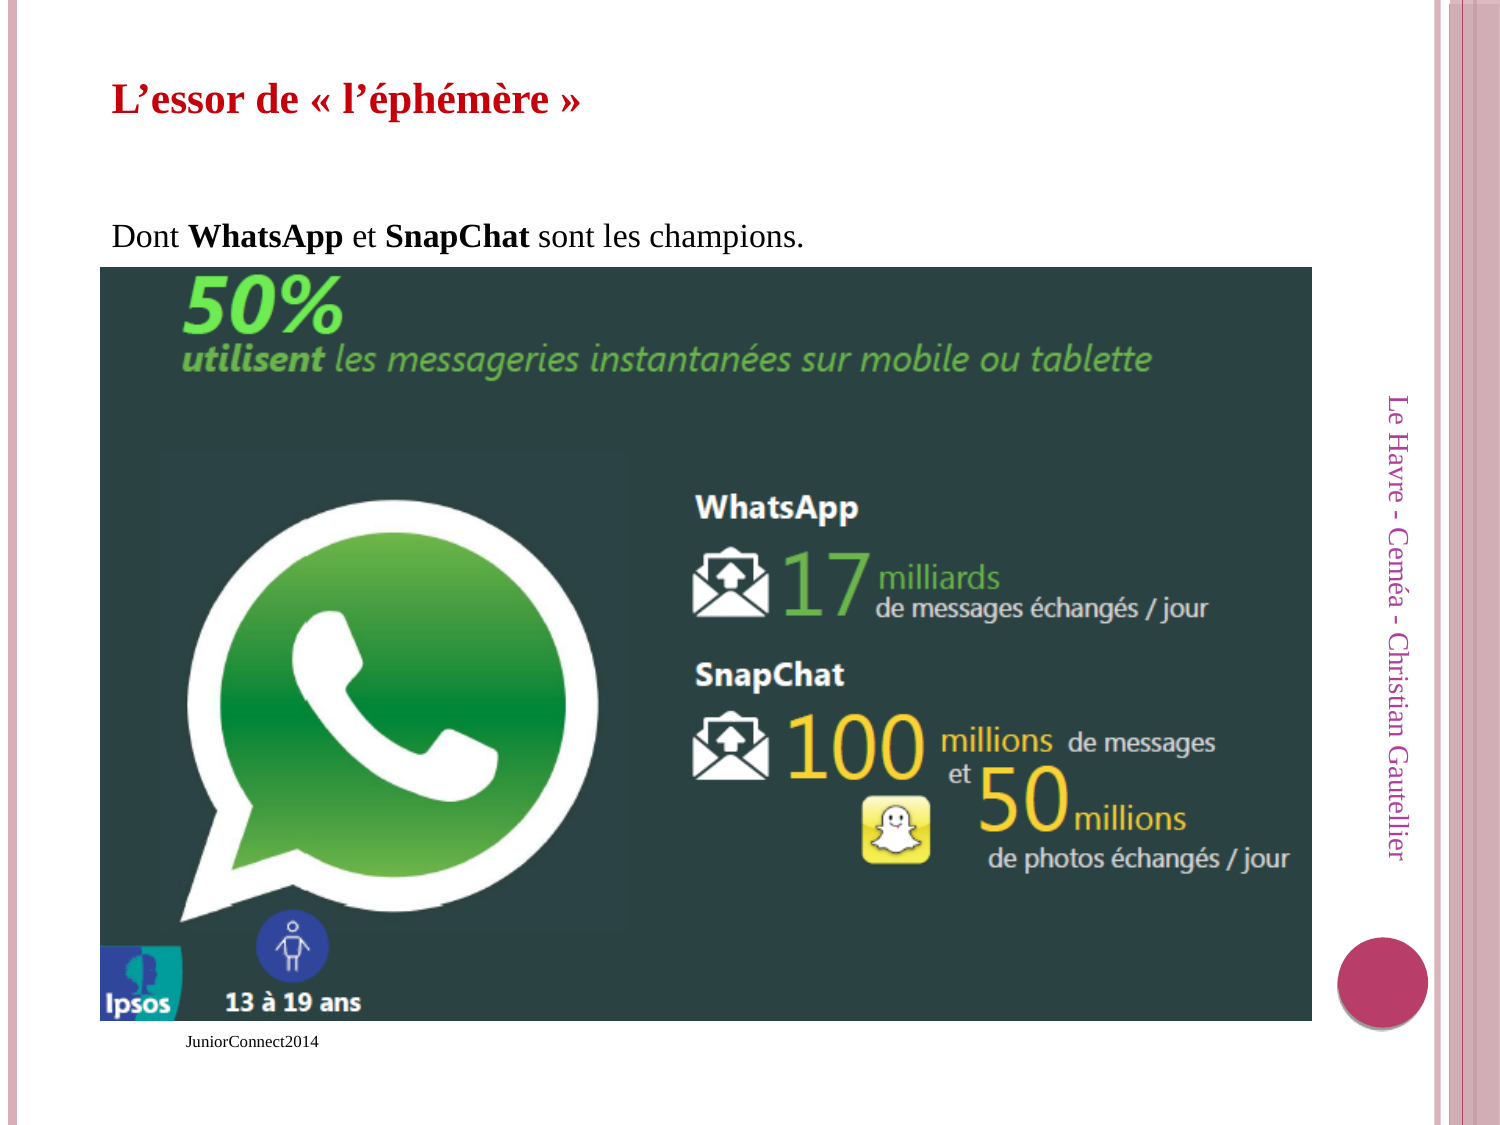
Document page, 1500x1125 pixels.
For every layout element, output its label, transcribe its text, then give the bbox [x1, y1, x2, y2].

footer Le Havre - Ceméa - Christian Gautellier [1379, 380, 1440, 906]
picture [100, 267, 1312, 1021]
text_box JuniorConnect2014 [171, 1011, 621, 1062]
text_box L’essor de « l’éphémère » Dont WhatsApp et SnapChat sont les champions. [96, 31, 1326, 267]
